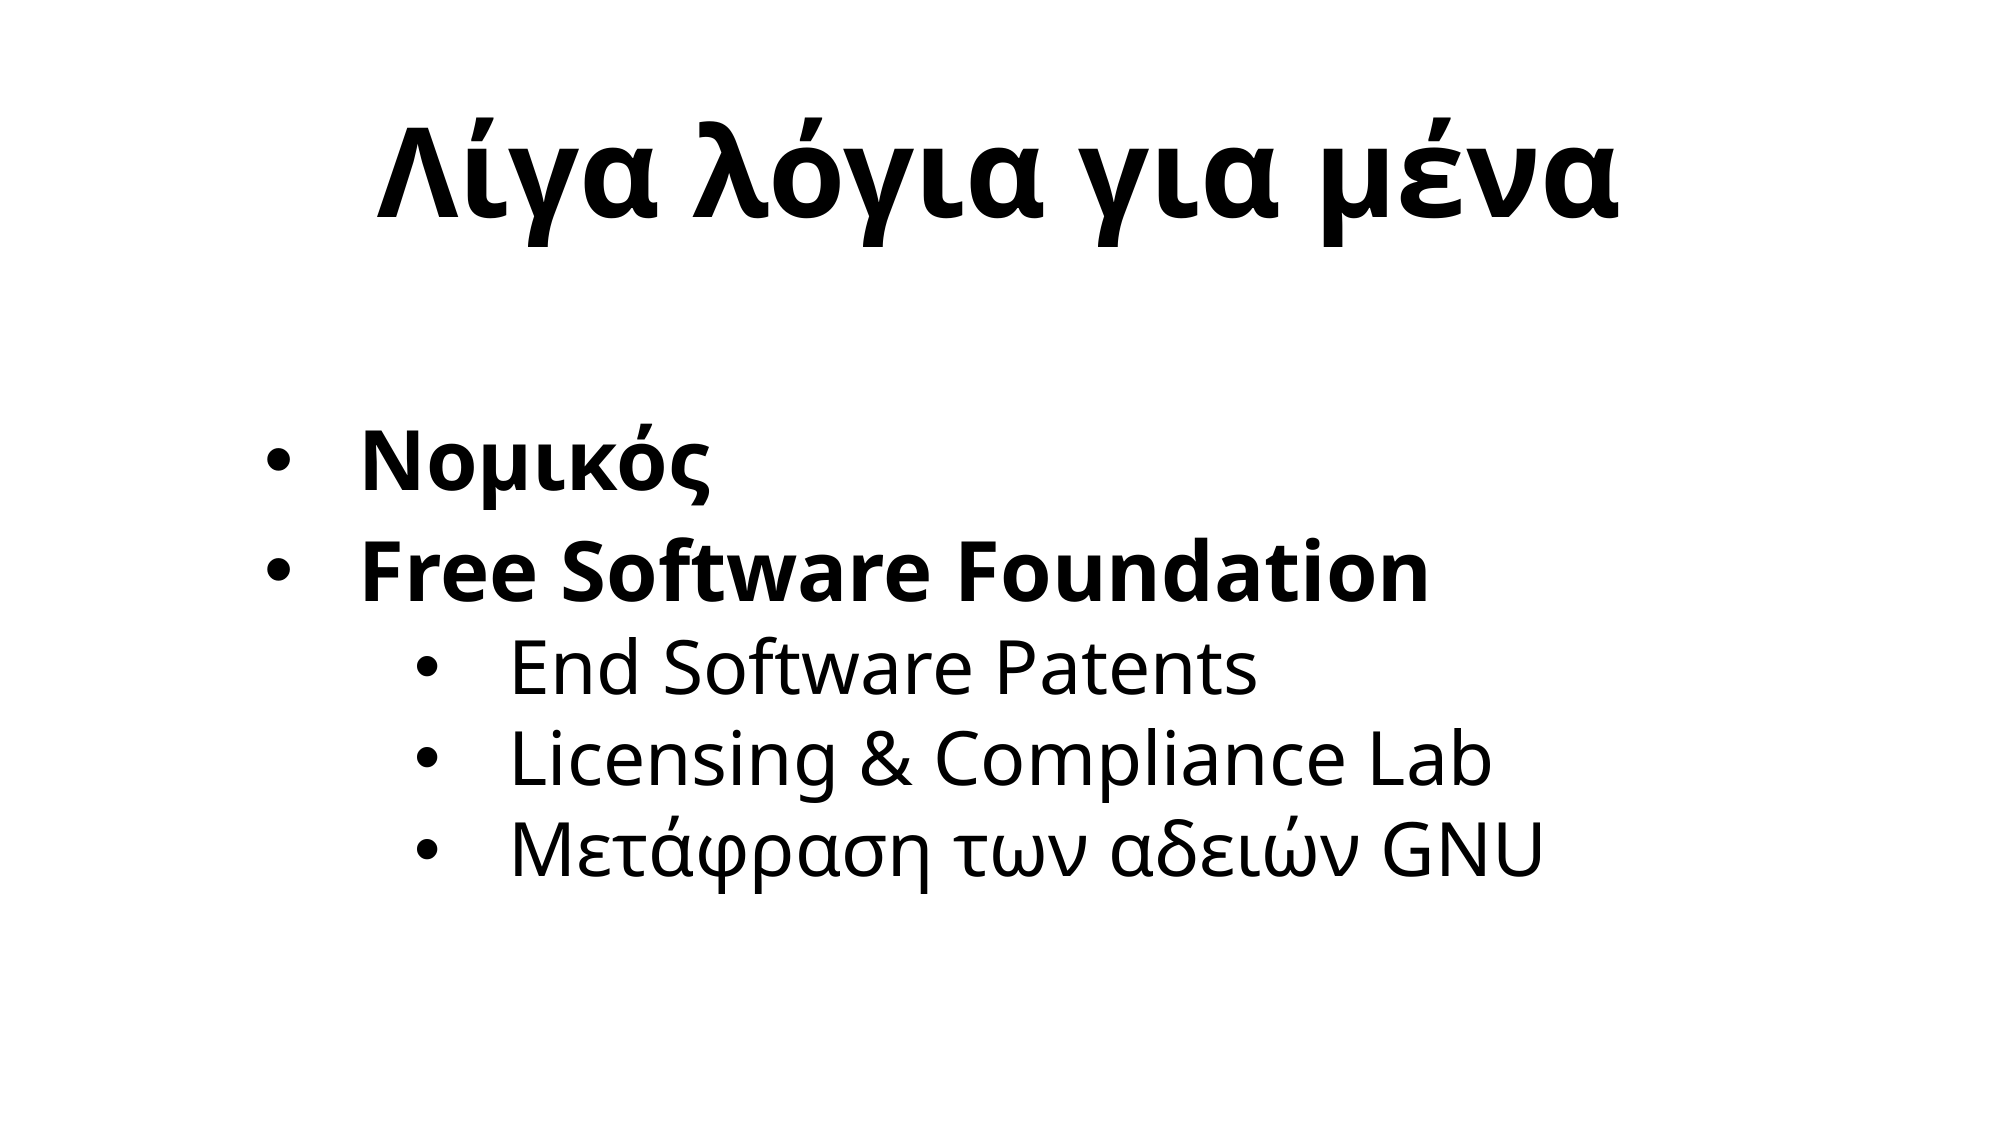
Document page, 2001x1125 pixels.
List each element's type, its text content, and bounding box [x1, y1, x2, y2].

subtitle Νομικός Free Software Foundation End Software Patents Licensing & Compliance Lab Μετάφραση των αδειών GNU [249, 410, 1750, 1086]
title Λίγα λόγια για μένα [249, 96, 1750, 253]
